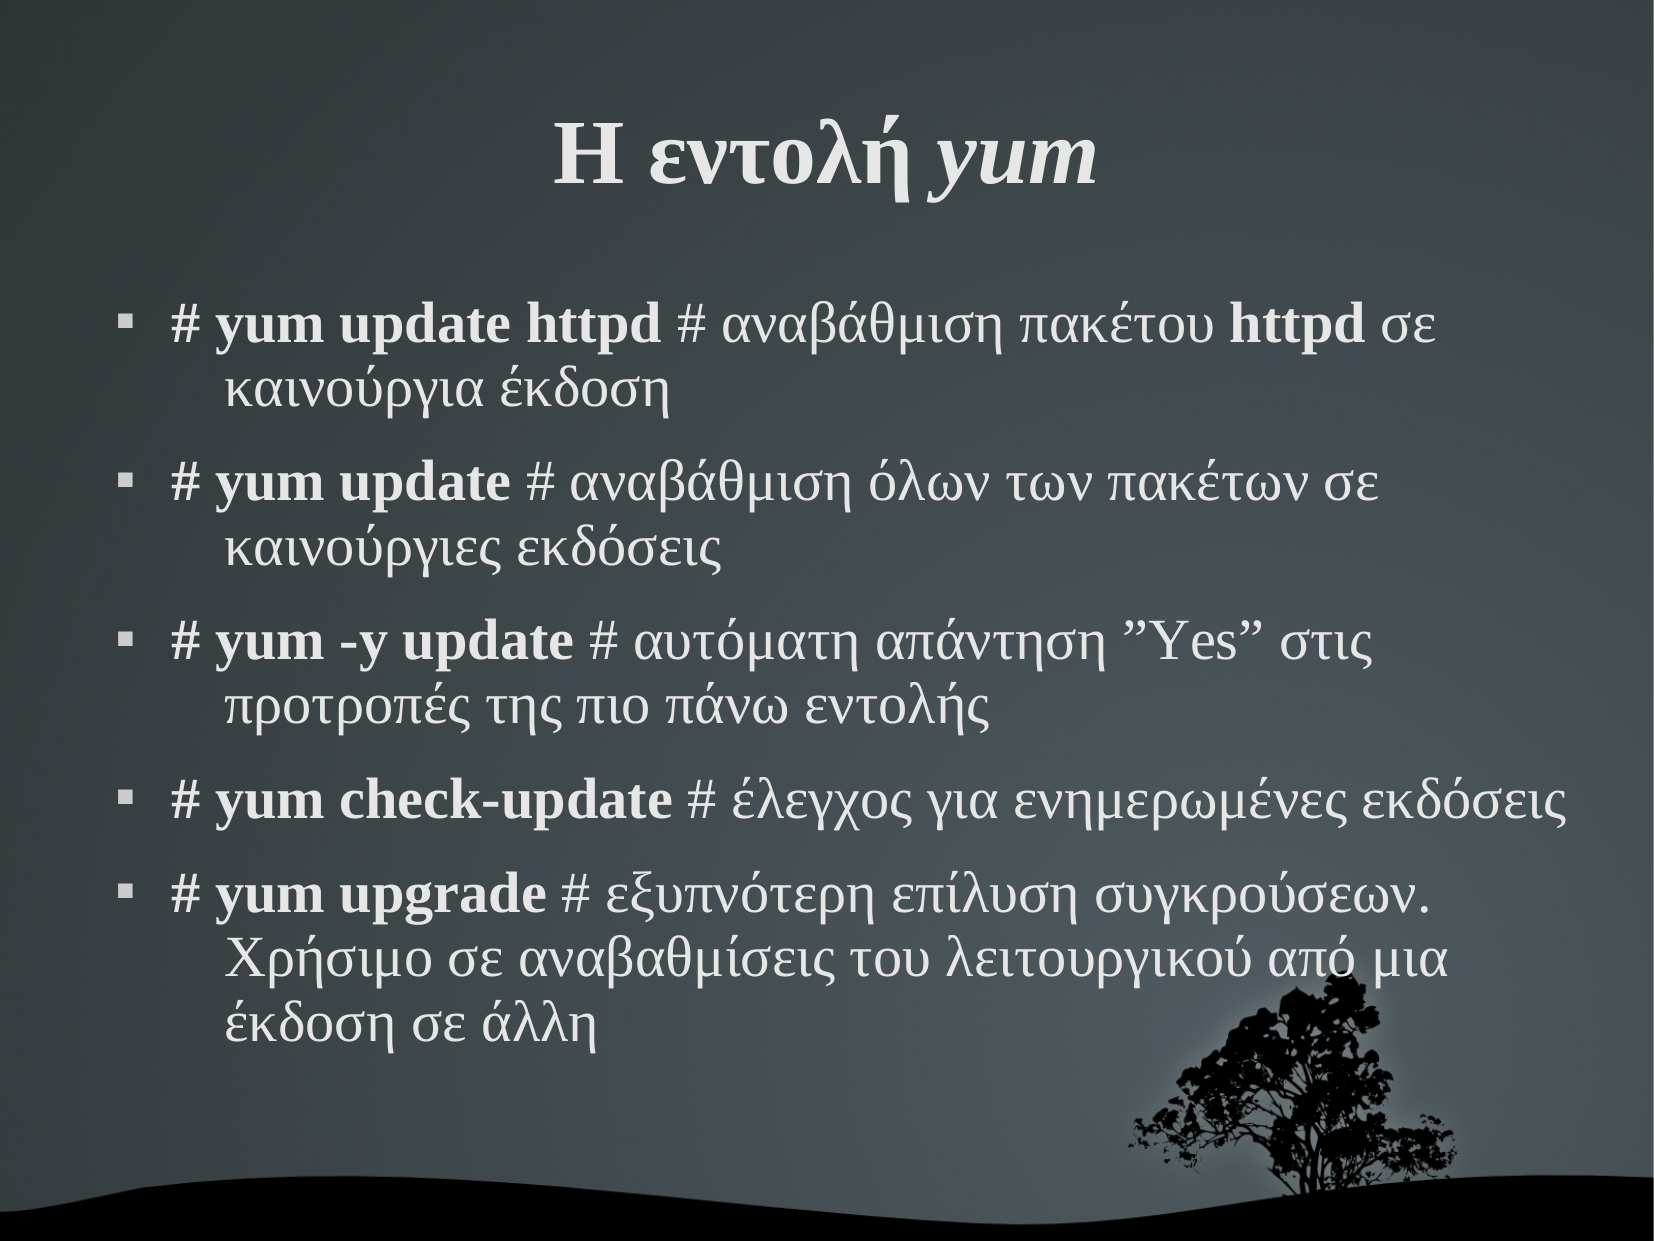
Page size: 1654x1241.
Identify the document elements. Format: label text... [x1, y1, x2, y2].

list # yum update httpd # αναβάθμιση πακέτου httpd σε καινούργια έκδοση # yum update # αναβάθμιση όλων των πακέτων σε καινούργιες εκδόσεις # yum -y update # αυτόματη απάντηση ”Yes” στις προτροπές της πιο πάνω εντολής # yum check-update # έλεγχος για ενημερωμένες εκδόσεις # yum upgrade # εξυπνότερη επίλυση συγκρούσεων. Χρήσιμο σε αναβαθμίσεις του λειτουργικού από μια έκδοση σε άλλη [82, 290, 1571, 1141]
title Η εντολή yum [82, 49, 1571, 257]
picture [0, 0, 1654, 1241]
